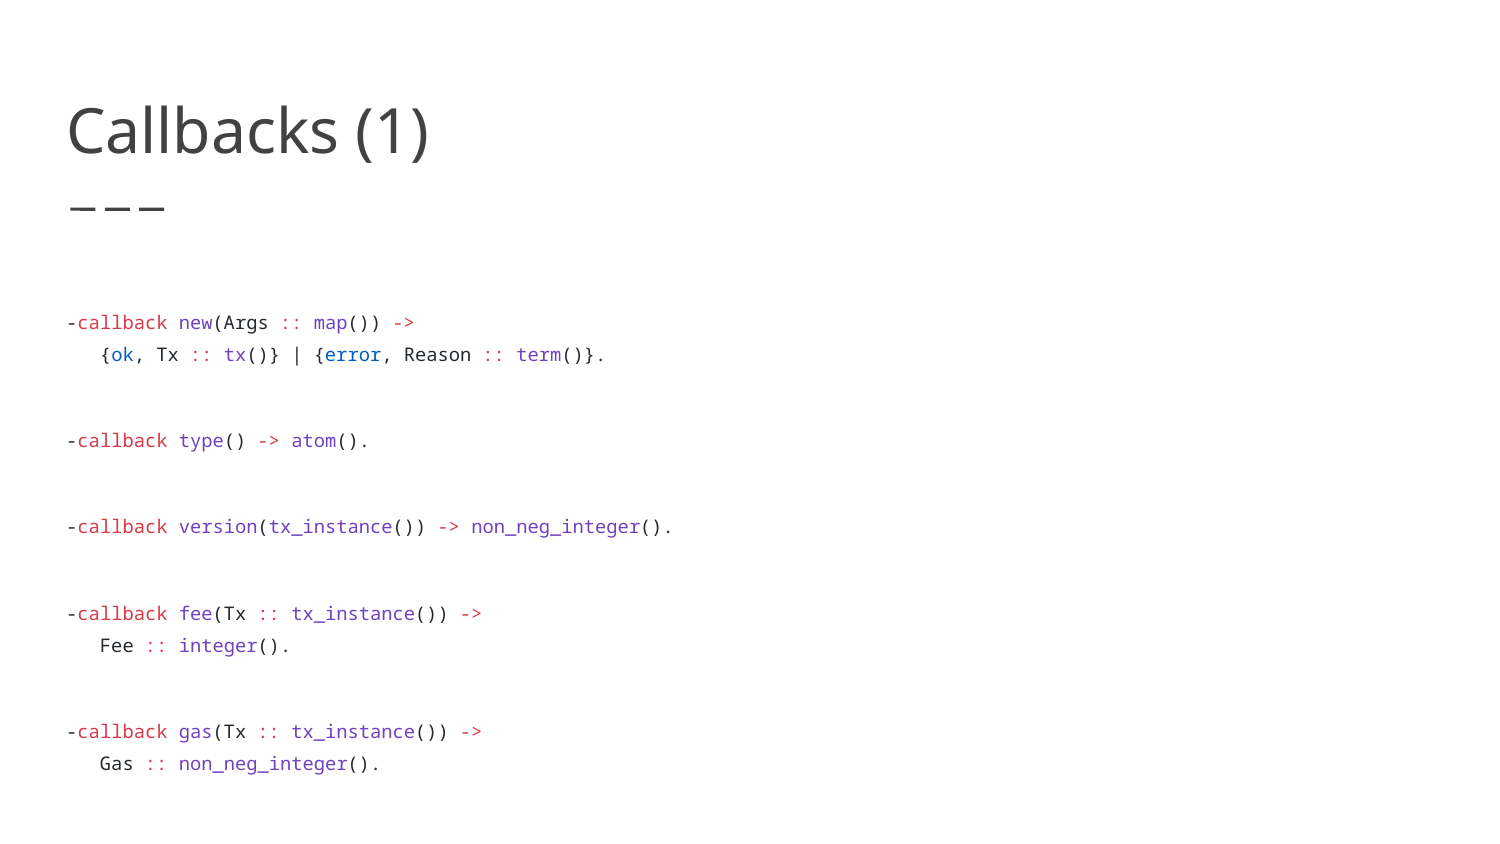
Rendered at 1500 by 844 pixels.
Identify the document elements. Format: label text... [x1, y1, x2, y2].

list -callback new(Args :: map()) -> {ok, Tx :: tx()} | {error, Reason :: term()}. -callback type() -> atom(). -callback version(tx_instance()) -> non_neg_integer(). -callback fee(Tx :: tx_instance()) -> Fee :: integer(). -callback gas(Tx :: tx_instance()) -> Gas :: non_neg_integer(). [51, 240, 1449, 750]
title Callbacks (1) [51, 61, 1449, 182]
